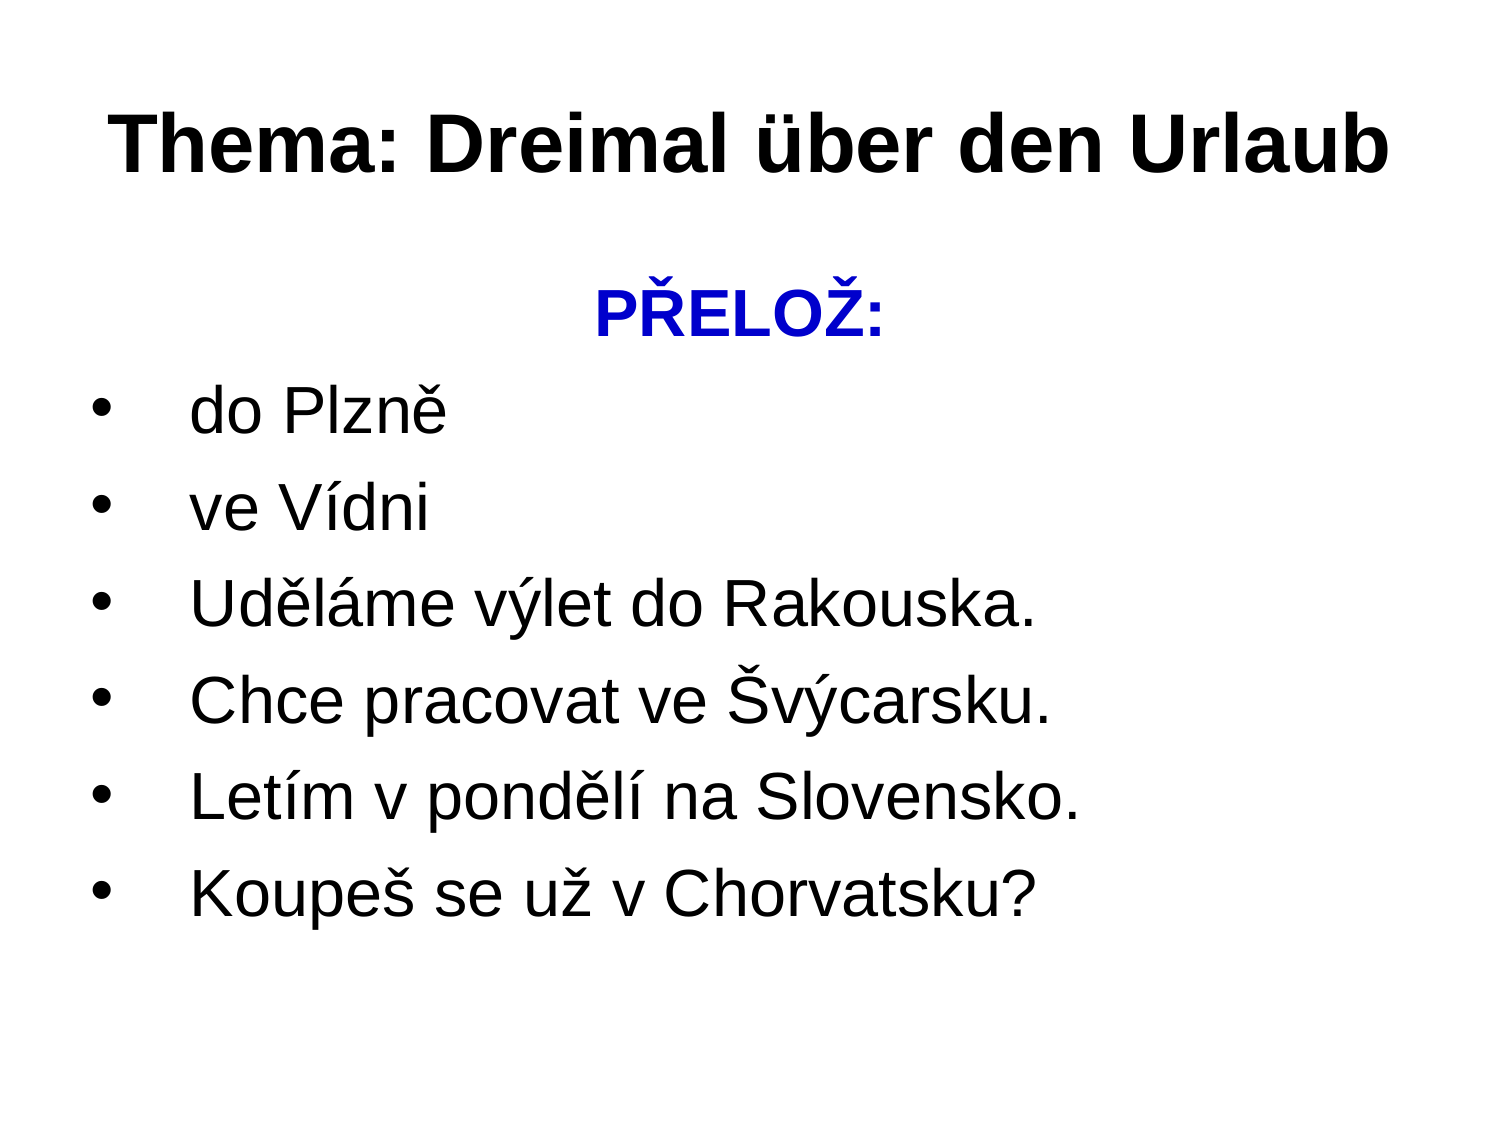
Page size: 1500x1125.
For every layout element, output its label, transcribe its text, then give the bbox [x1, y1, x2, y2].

list PŘELOŽ: do Plzně ve Vídni Uděláme výlet do Rakouska. Chce pracovat ve Švýcarsku. Letím v pondělí na Slovensko. Koupeš se už v Chorvatsku? [75, 262, 1426, 1006]
title Thema: Dreimal über den Urlaub [75, 45, 1426, 233]
